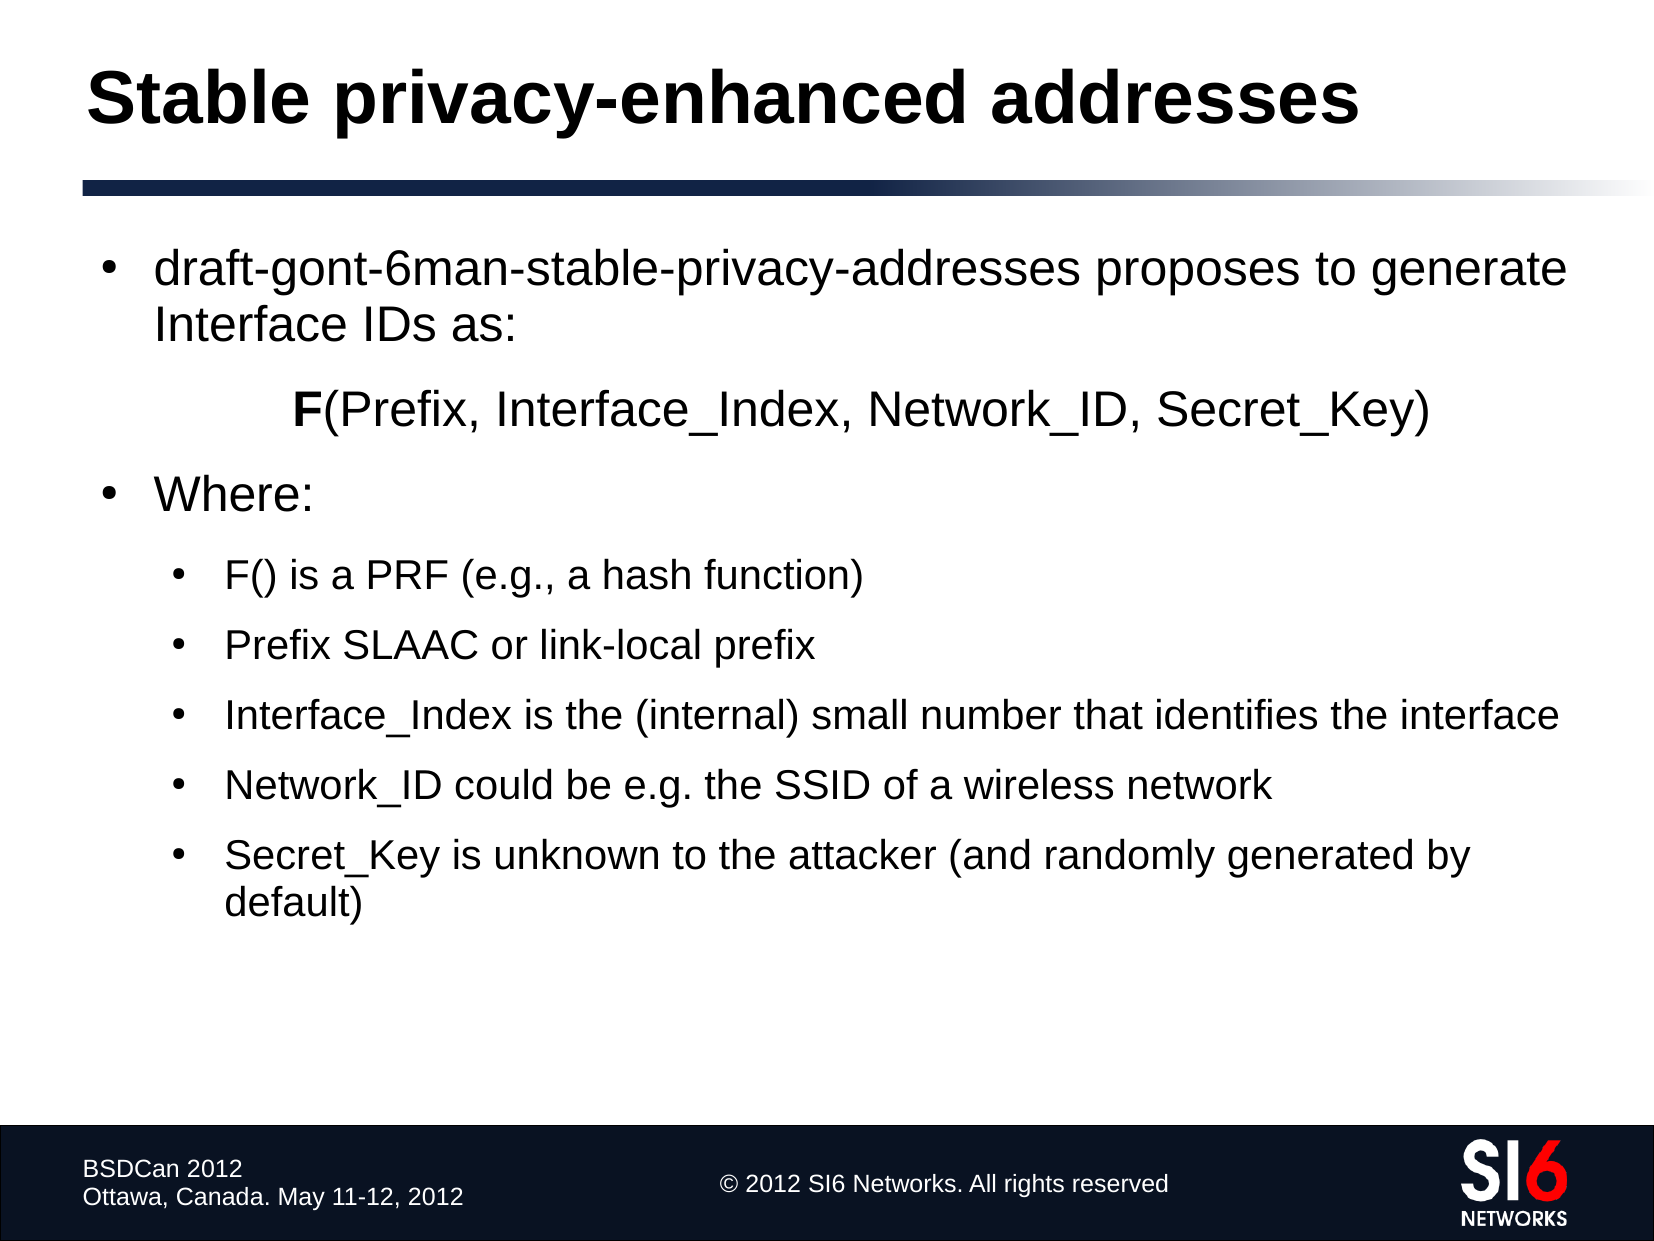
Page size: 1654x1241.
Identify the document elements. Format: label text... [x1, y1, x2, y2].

picture [1461, 1139, 1567, 1226]
list draft-gont-6man-stable-privacy-addresses proposes to generate Interface IDs as: F(Prefix, Interface_Index, Network_ID, Secret_Key) Where: F() is a PRF (e.g., a hash function) Prefix SLAAC or link-local prefix Interface_Index is the (internal) small number that identifies the interface Network_ID could be e.g. the SSID of a wireless network Secret_Key is unknown to the attacker (and randomly generated by default) [82, 240, 1571, 1059]
title Stable privacy-enhanced addresses [86, 30, 1576, 166]
